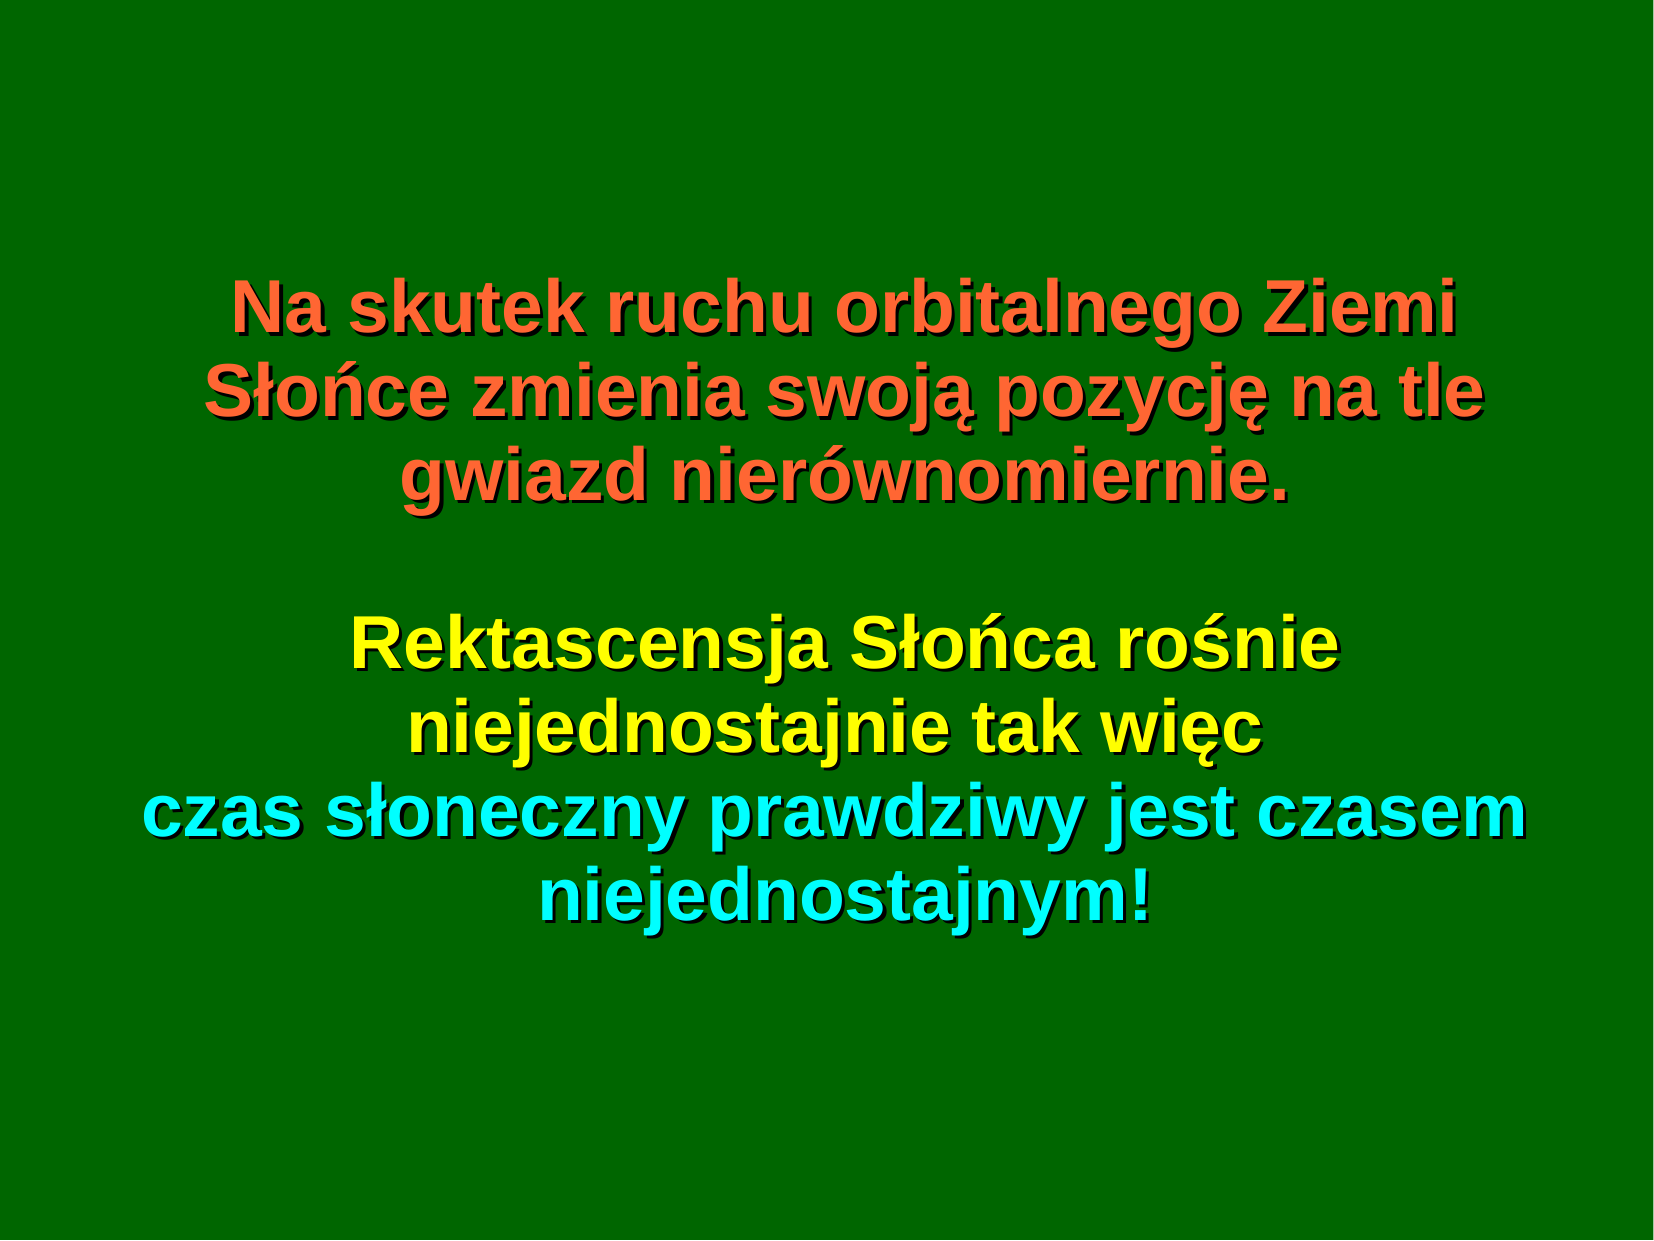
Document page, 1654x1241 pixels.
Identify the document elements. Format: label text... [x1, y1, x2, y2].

title Na skutek ruchu orbitalnego Ziemi Słońce zmienia swoją pozycję na tle gwiazd nierównomiernie. Rektascensja Słońca rośnie niejednostajnie tak więc czas słoneczny prawdziwy jest czasem niejednostajnym! [101, 264, 1590, 937]
